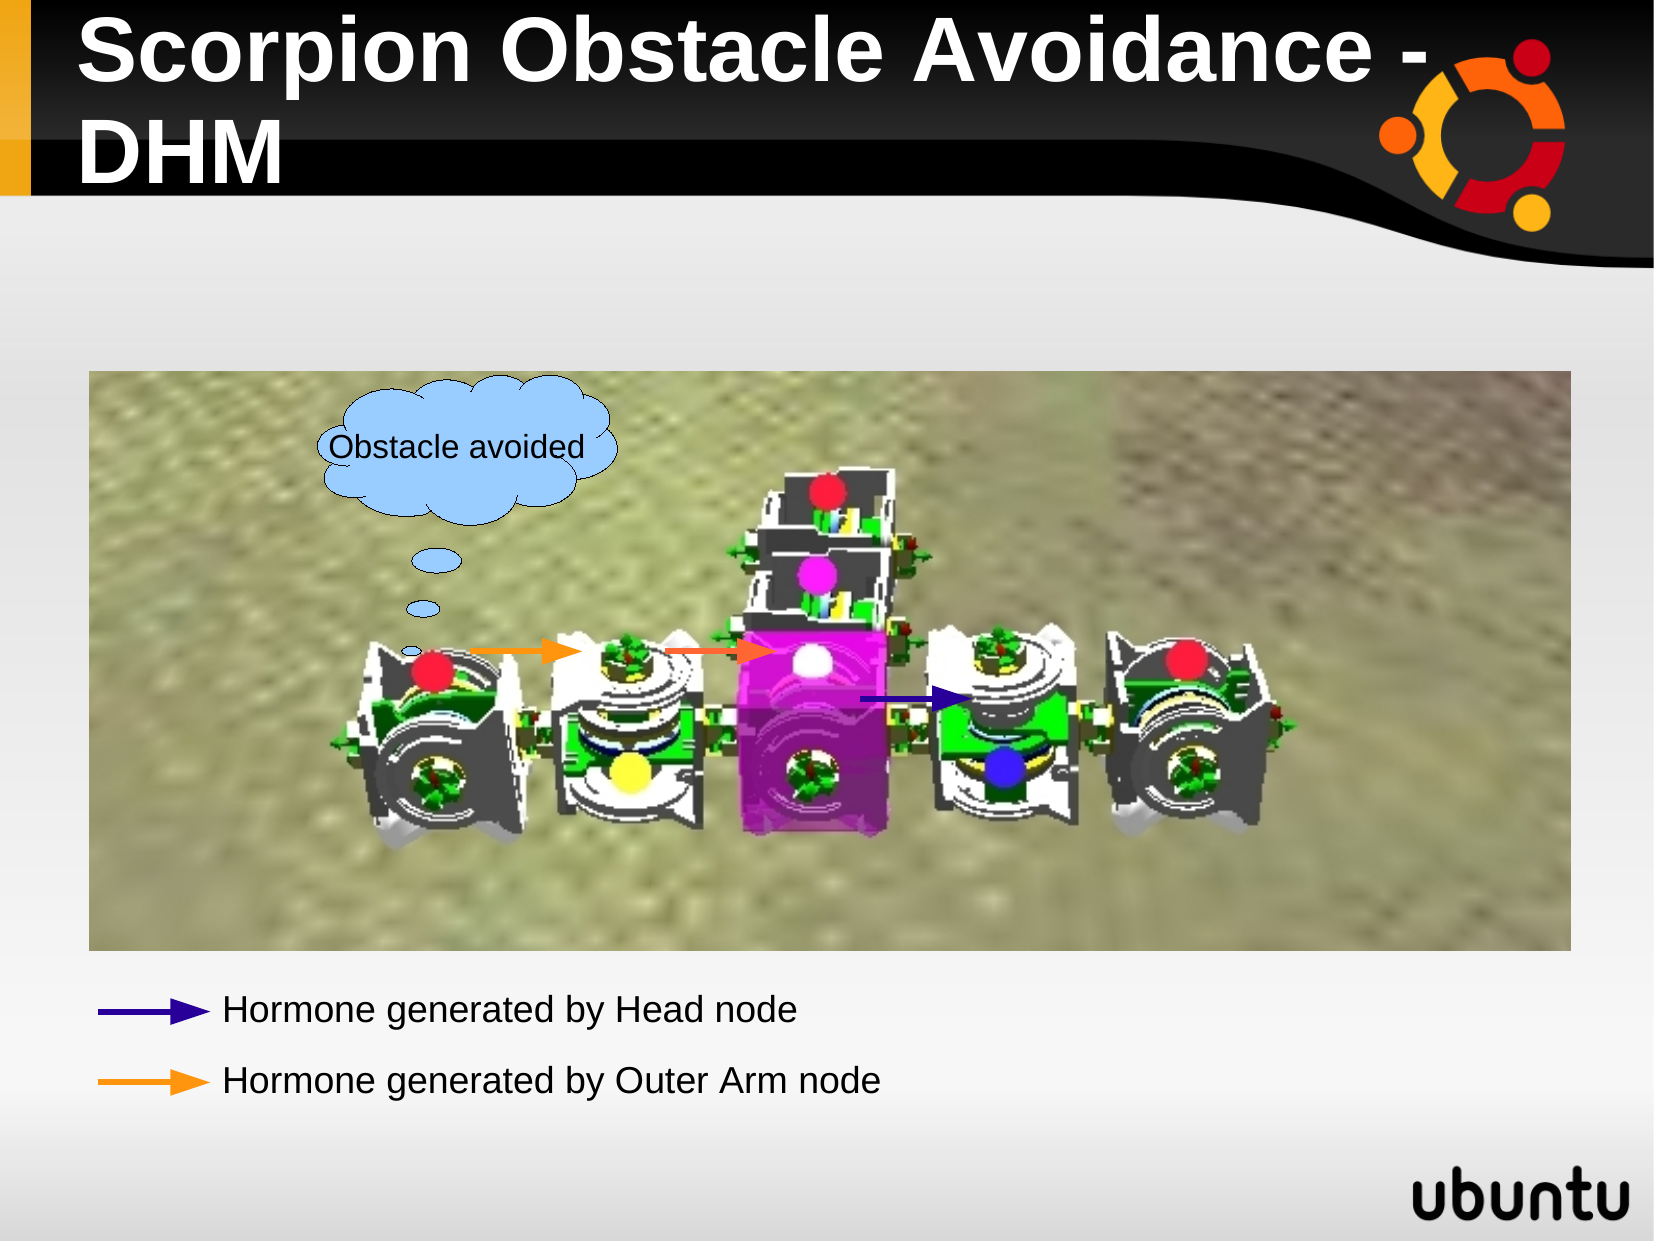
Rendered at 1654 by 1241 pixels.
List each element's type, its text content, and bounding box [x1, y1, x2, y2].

text_box Hormone generated by Head node [207, 980, 920, 1038]
text_box Obstacle avoided [411, 548, 462, 574]
picture [0, 0, 1654, 1241]
text_box Obstacle avoided [317, 375, 618, 526]
title Scorpion Obstacle Avoidance - DHM [76, 0, 1565, 204]
text_box Hormone generated by Outer Arm node [207, 1051, 920, 1109]
text_box Obstacle avoided [406, 600, 440, 618]
